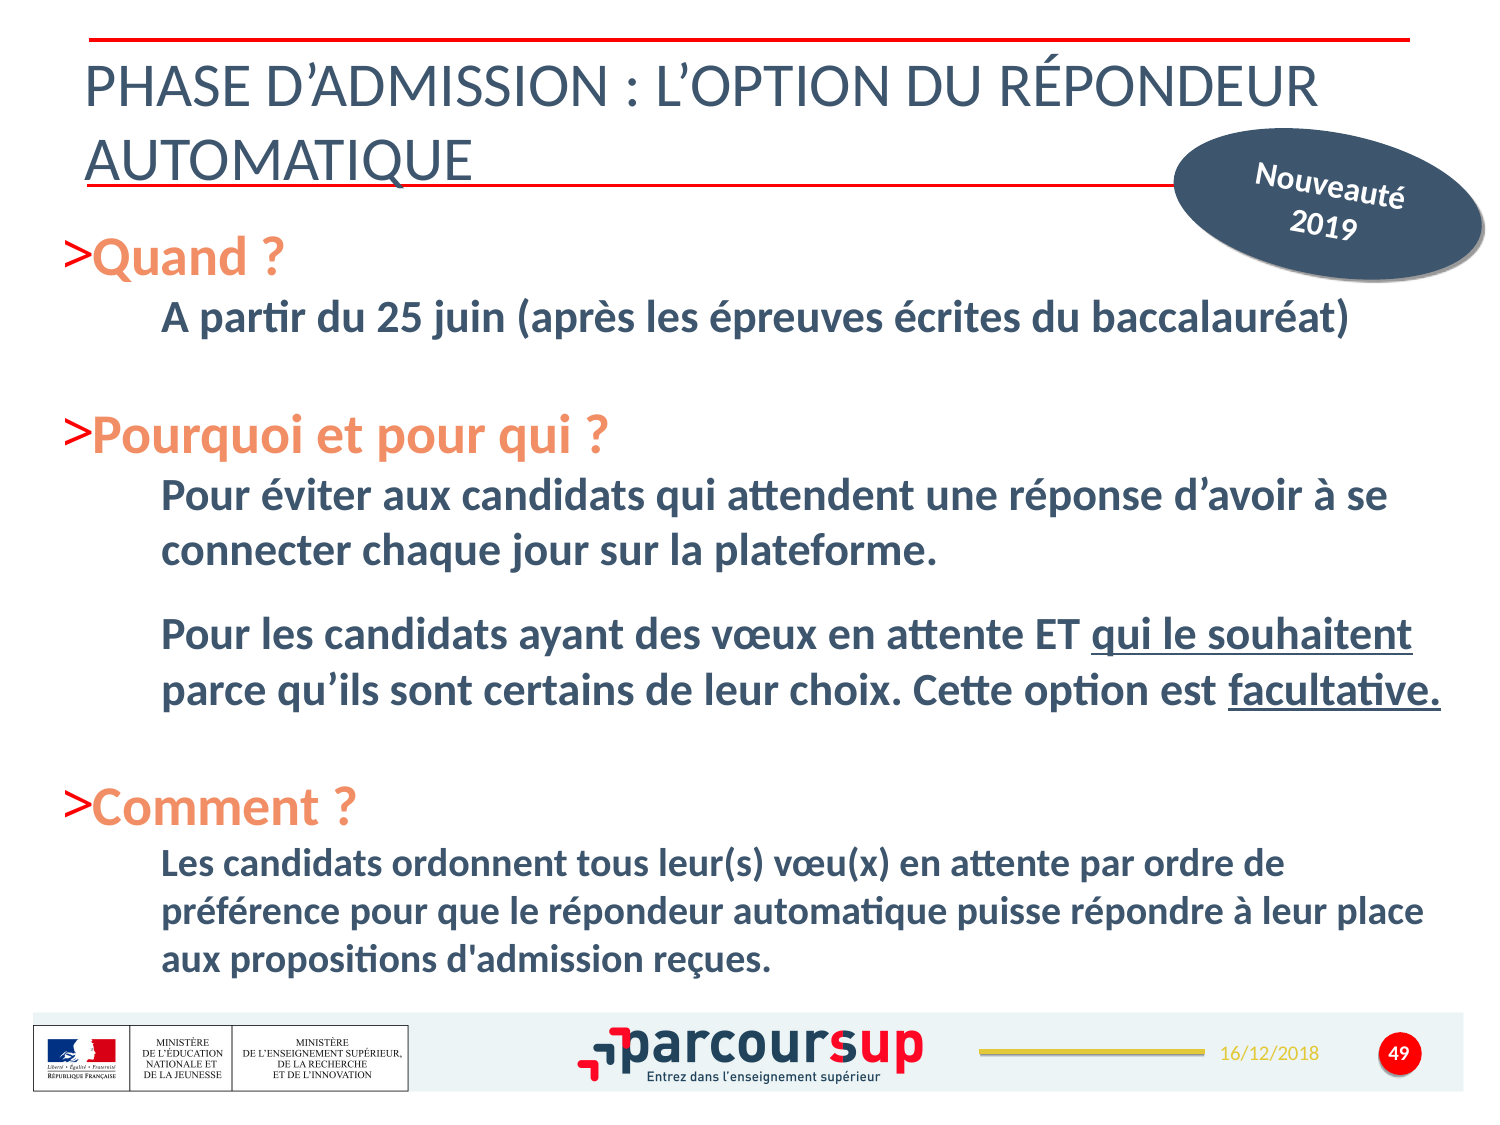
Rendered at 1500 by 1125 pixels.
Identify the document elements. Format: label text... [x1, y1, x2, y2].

title Phase d’admission : l’option du répondeur automatique [69, 12, 1409, 212]
list Quand ? A partir du 25 juin (après les épreuves écrites du baccalauréat) Pourquoi et pour qui ? Pour éviter aux candidats qui attendent une réponse d’avoir à se connecter chaque jour sur la plateforme. Pour les candidats ayant des vœux en attente ET qui le souhaitent parce qu’ils sont certains de leur choix. Cette option est facultative. Comment ? Les candidats ordonnent tous leur(s) vœu(x) en attente par ordre de préférence pour que le répondeur automatique puisse répondre à leur place aux propositions d'admission reçues. [47, 212, 1465, 1010]
picture [0, 0, 1499, 1124]
text_box Nouveauté 2019 [1173, 128, 1482, 280]
slide_number <numéro> [1368, 1031, 1430, 1074]
